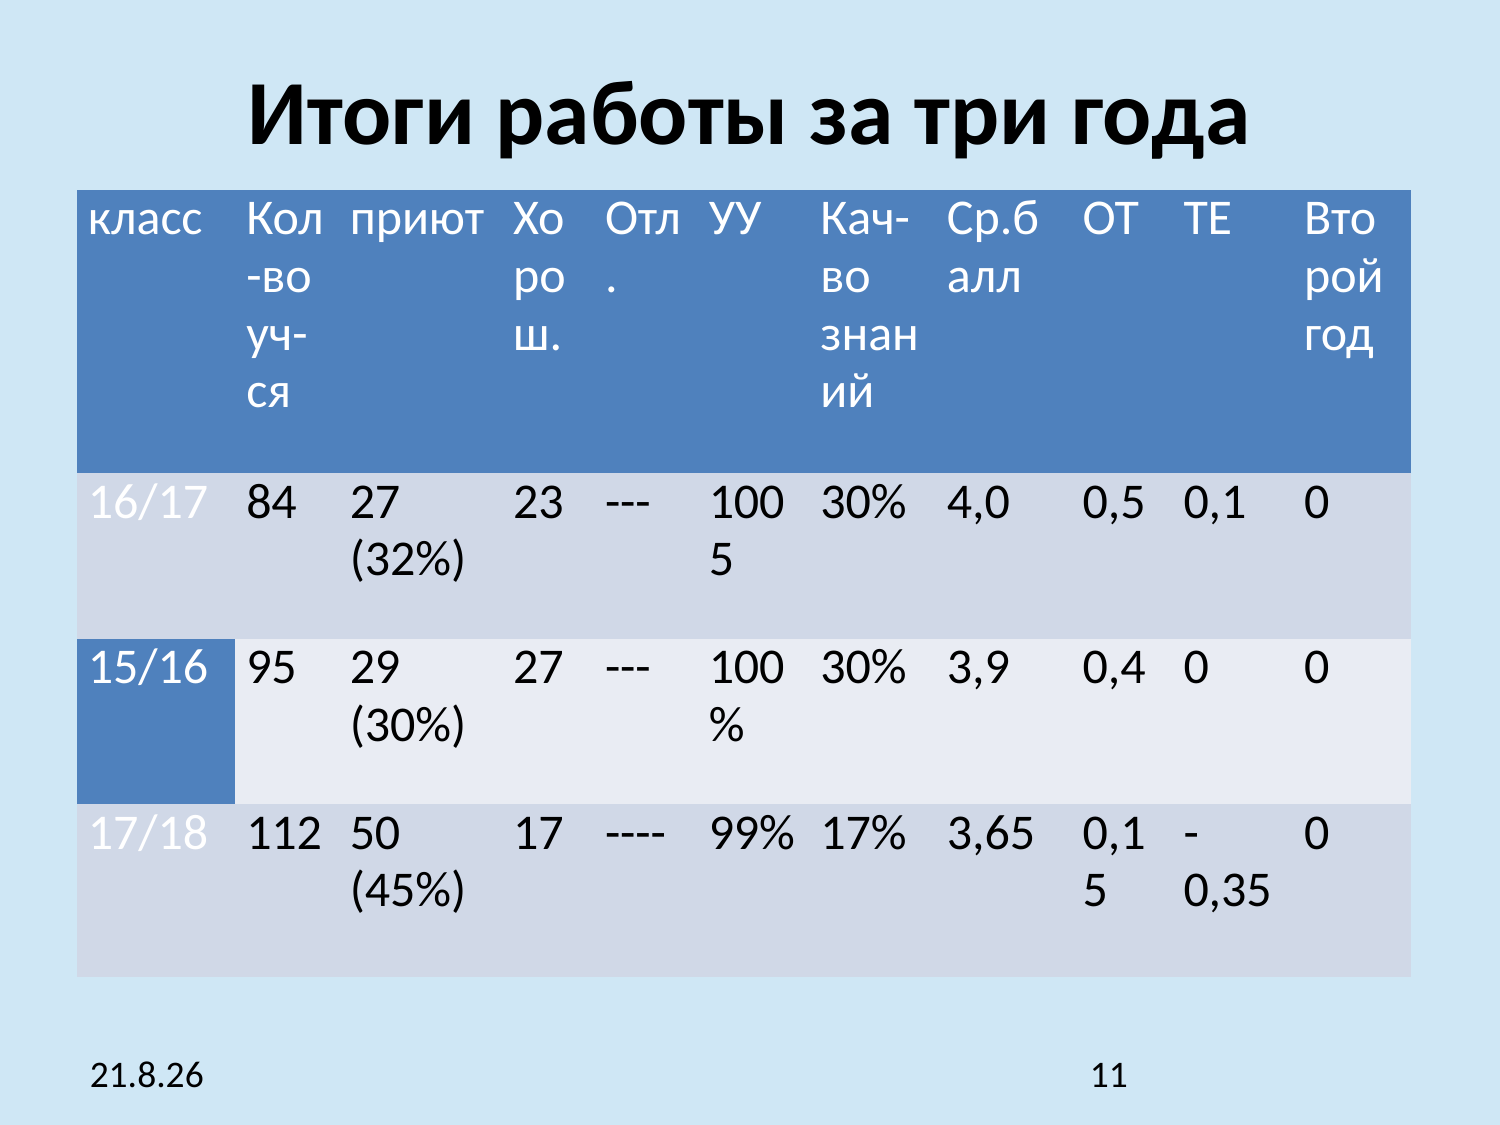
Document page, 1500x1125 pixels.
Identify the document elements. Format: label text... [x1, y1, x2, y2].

table_cell 27 (32%) [339, 473, 502, 639]
table_cell 30% [809, 639, 936, 804]
table_header Отл. [594, 190, 698, 473]
table_header Хорош. [502, 190, 594, 473]
table_header Ср.балл [936, 190, 1071, 473]
table_cell 0 [1293, 639, 1411, 804]
table_header ТЕ [1172, 190, 1293, 473]
table_cell 3,9 [936, 639, 1071, 804]
slide_number <номер> [1074, 1042, 1425, 1103]
table_cell 0,5 [1071, 473, 1172, 639]
table_cell --- [594, 639, 698, 804]
table_cell 1005 [698, 473, 809, 639]
table_header Второй год [1293, 190, 1411, 473]
table_header ОТ [1071, 190, 1172, 473]
table_header Кач-во знаний [809, 190, 936, 473]
table_header приют [339, 190, 502, 473]
table_cell 50 (45%) [339, 804, 502, 977]
table_cell 17 [502, 804, 594, 977]
table_cell 30% [809, 473, 936, 639]
table_cell 17% [809, 804, 936, 977]
table_header УУ [698, 190, 809, 473]
table_cell 100% [698, 639, 809, 804]
table_cell 27 [502, 639, 594, 804]
slide_number 29.4.19 [75, 1042, 425, 1103]
table_cell 0,1 [1172, 473, 1293, 639]
table_cell --- [594, 473, 698, 639]
table_cell 0,15 [1071, 804, 1172, 977]
table_cell 112 [235, 804, 339, 977]
table_cell ---- [594, 804, 698, 977]
title Итоги работы за три года [75, 45, 1425, 233]
table_cell -0,35 [1172, 804, 1293, 977]
table_cell 29 (30%) [339, 639, 502, 804]
table_header Кол-во уч-ся [235, 190, 339, 473]
table_cell 95 [235, 639, 339, 804]
table_cell 15/16 [77, 639, 235, 804]
table_cell 4,0 [936, 473, 1071, 639]
table_cell 23 [502, 473, 594, 639]
table_cell 0 [1293, 473, 1411, 639]
table_cell 0 [1293, 804, 1411, 977]
table_header класс [77, 190, 235, 473]
table_cell 17/18 [77, 804, 235, 977]
table_cell 84 [235, 473, 339, 639]
table_cell 16/17 [77, 473, 235, 639]
table_cell 3,65 [936, 804, 1071, 977]
table_cell 0 [1172, 639, 1293, 804]
table_cell 0,4 [1071, 639, 1172, 804]
table_cell 99% [698, 804, 809, 977]
